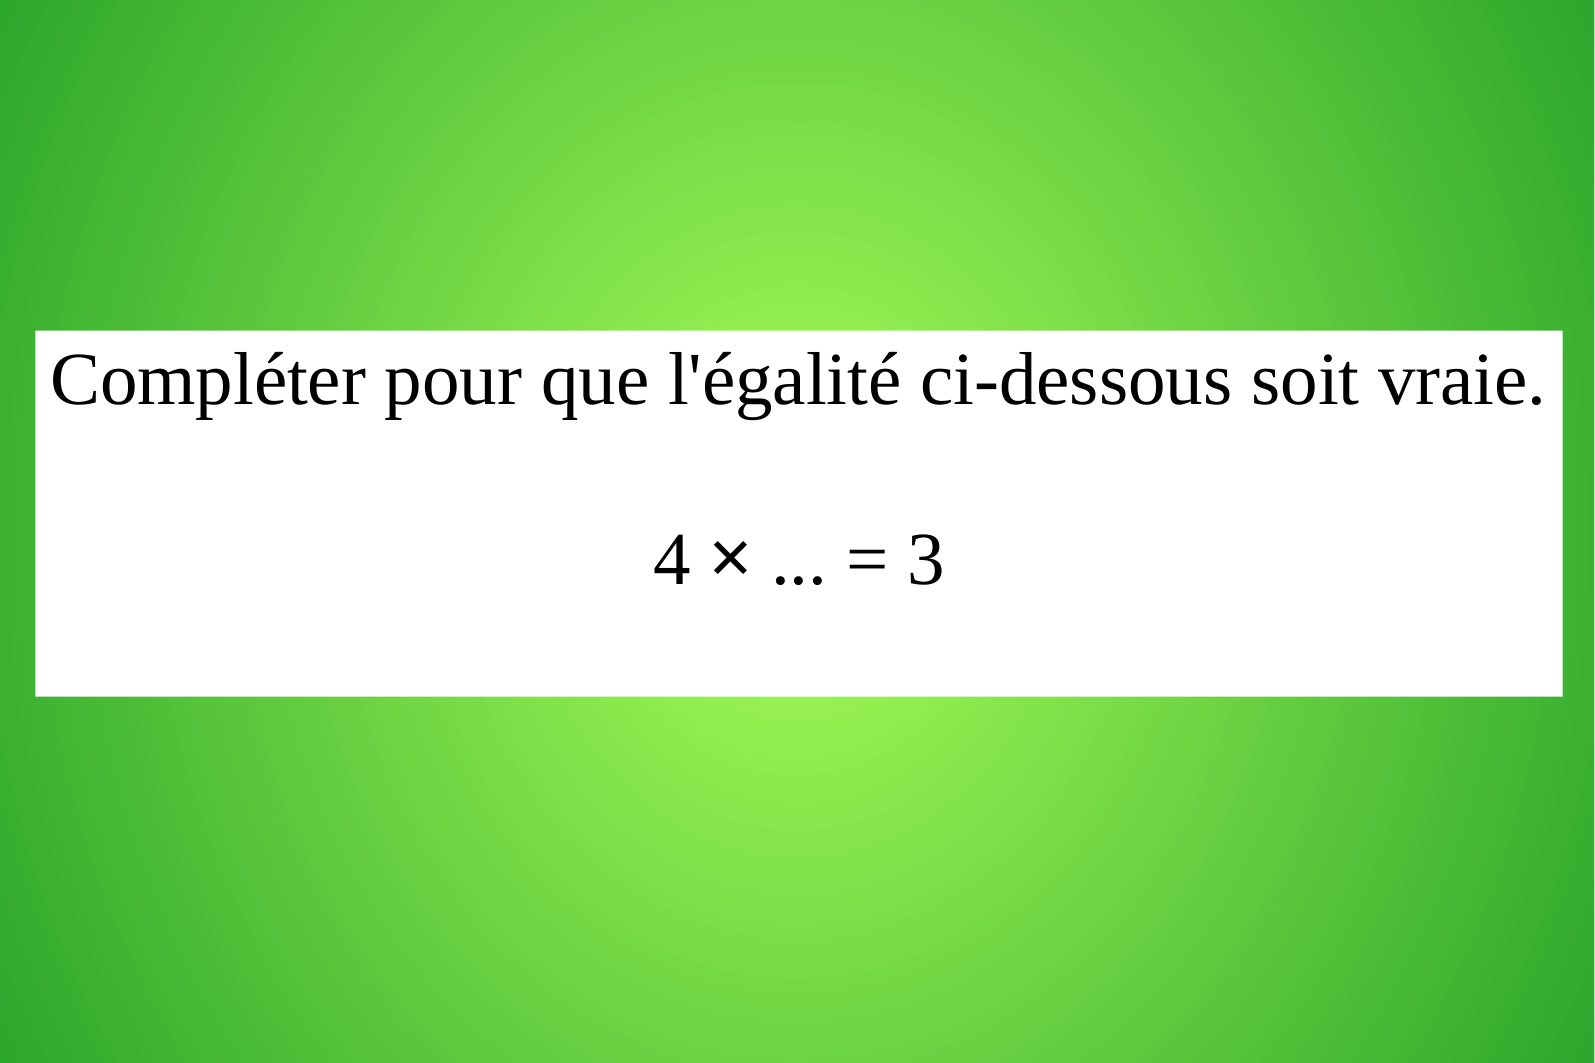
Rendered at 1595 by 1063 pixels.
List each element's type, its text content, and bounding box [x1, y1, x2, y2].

text_box Compléter pour que l'égalité ci-dessous soit vraie. 4 × ... = 3 [35, 330, 1563, 695]
picture [0, 0, 1595, 1063]
